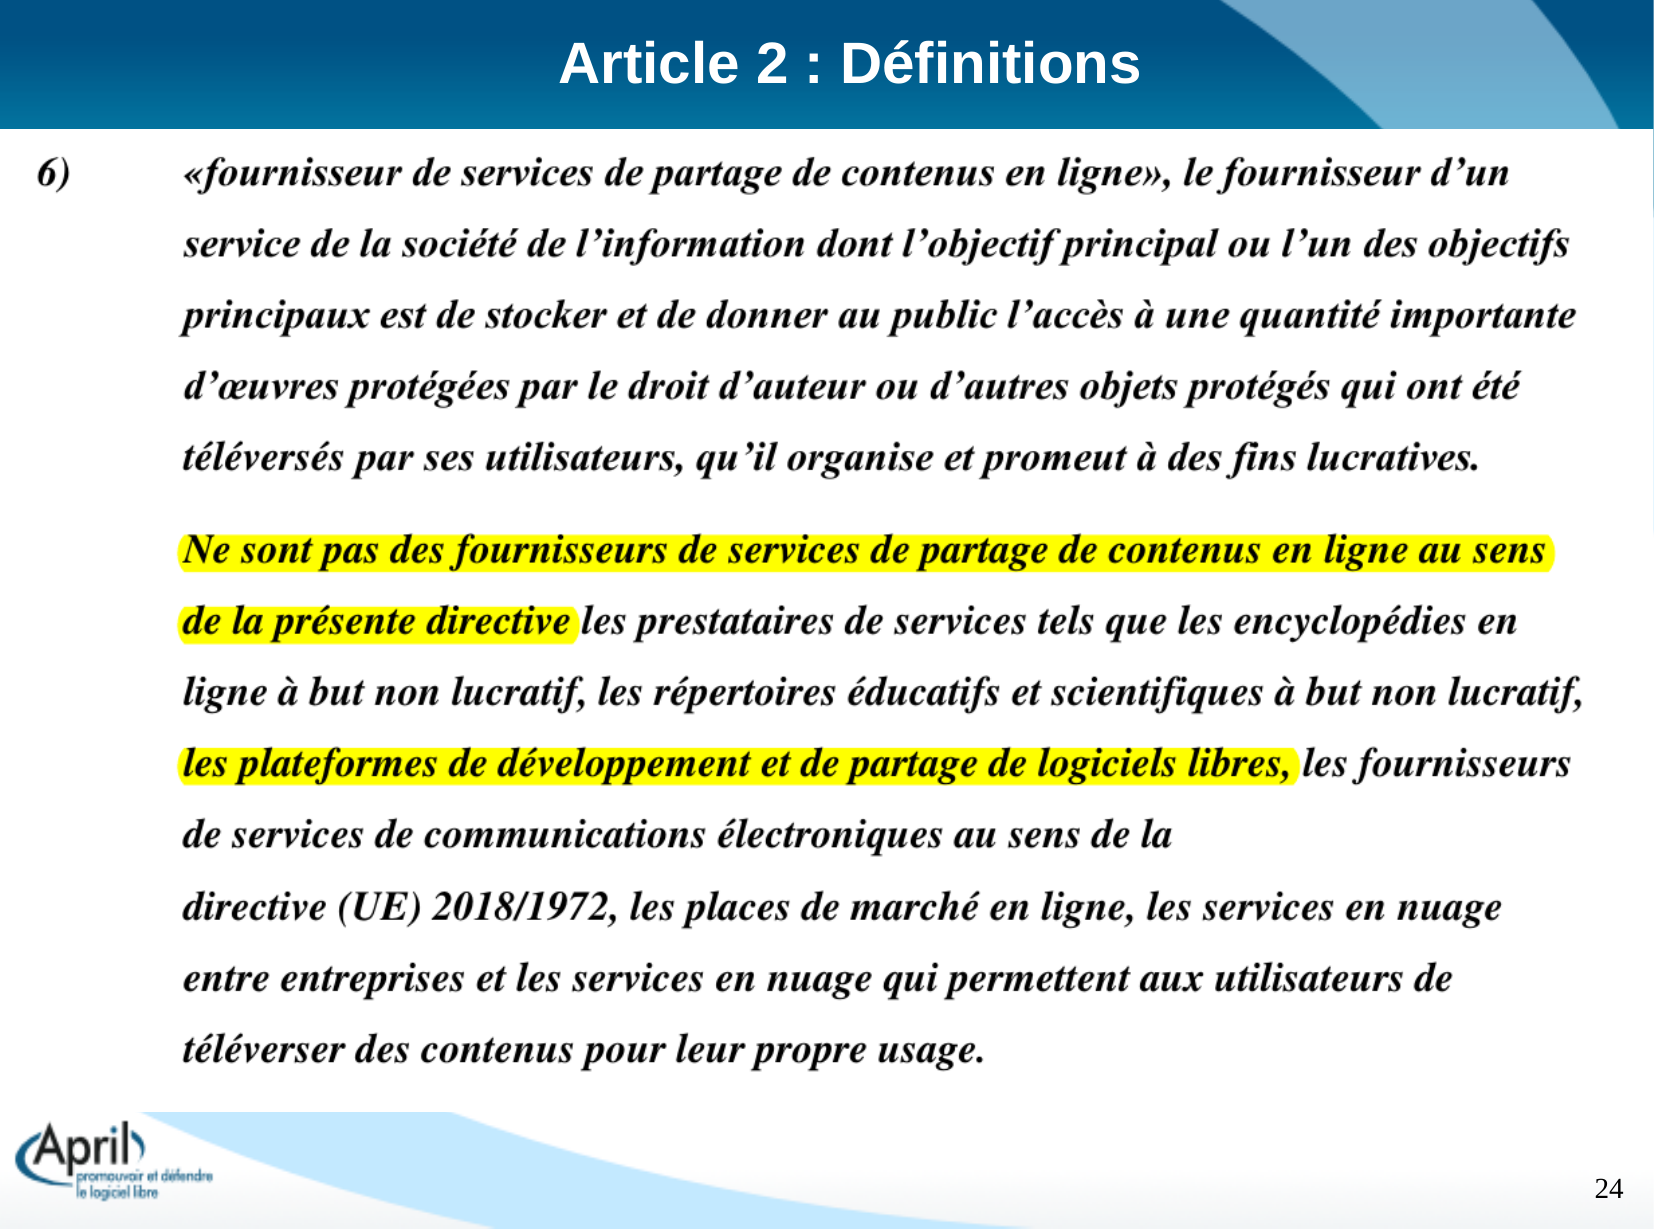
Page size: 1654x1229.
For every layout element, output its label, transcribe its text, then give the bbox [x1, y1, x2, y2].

text_box Article 2 : Définitions [141, 23, 1560, 104]
picture [0, 0, 1654, 1229]
